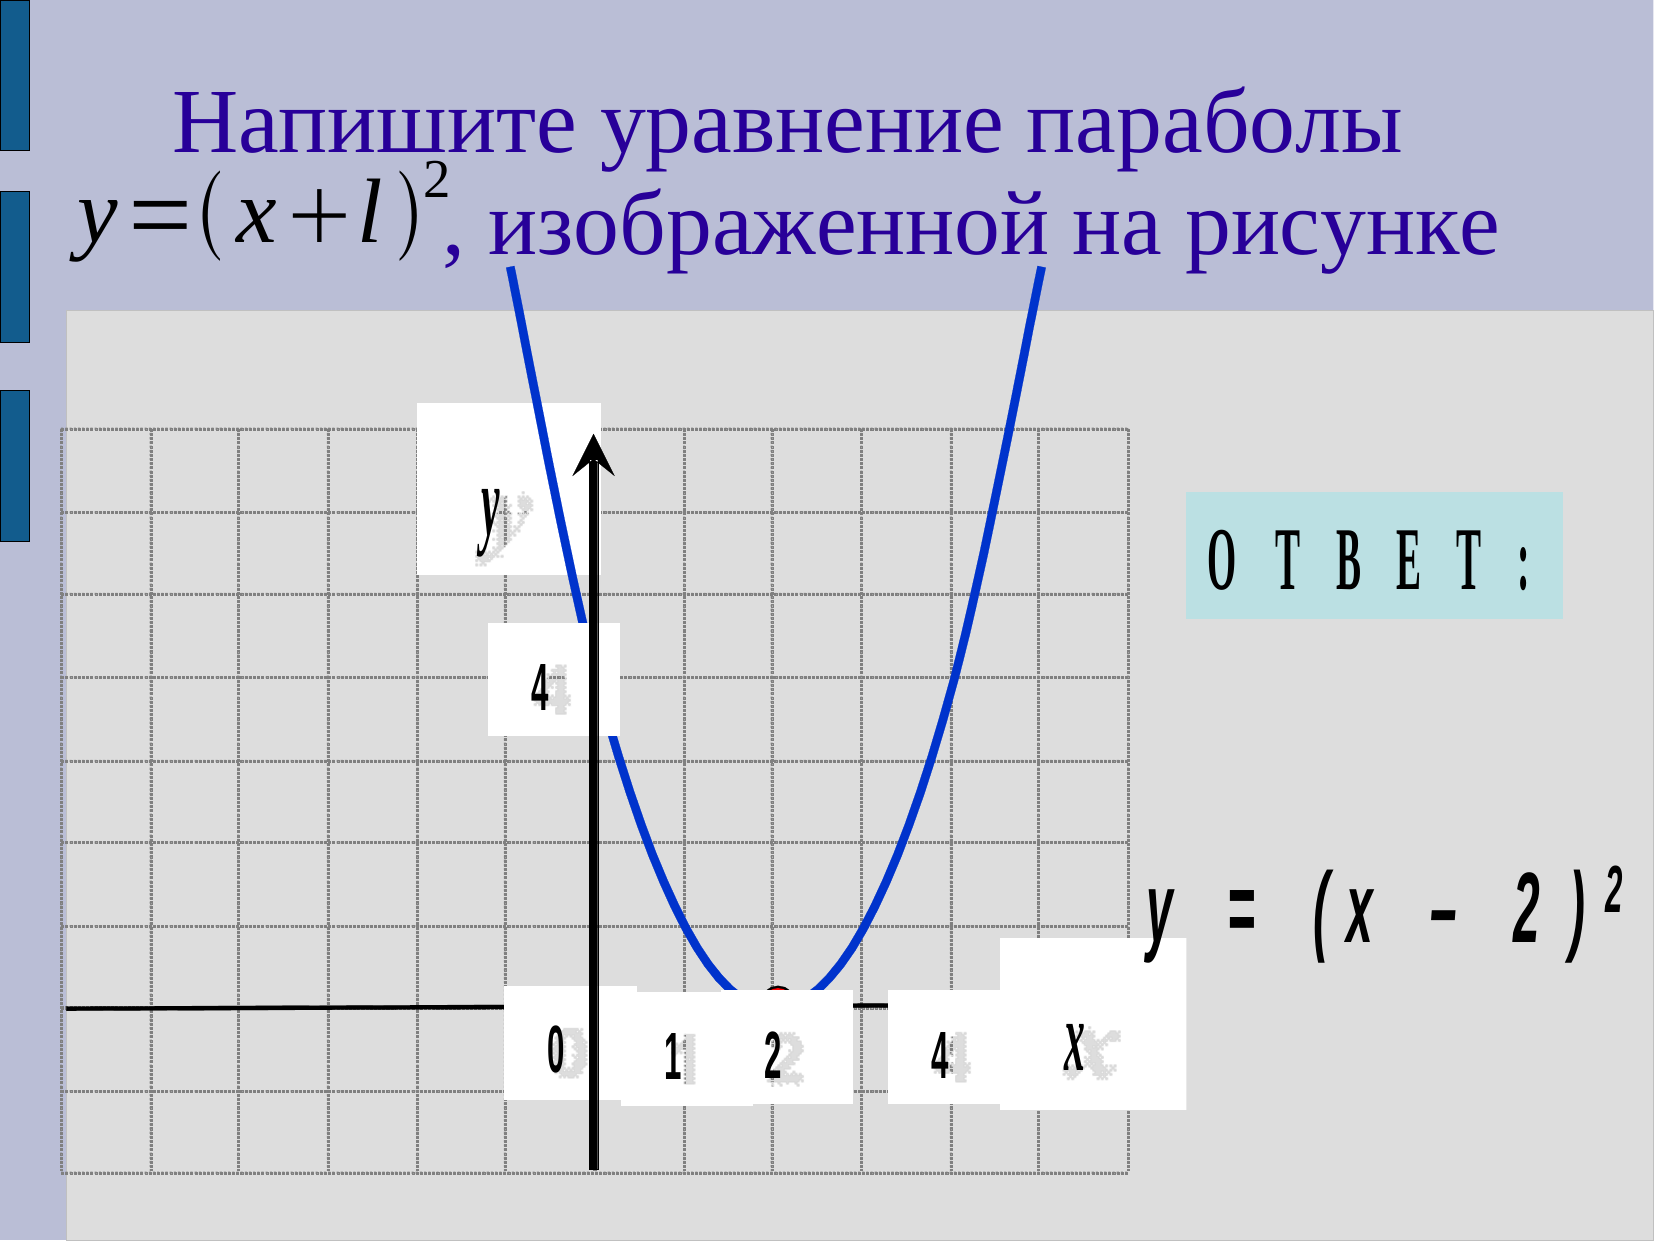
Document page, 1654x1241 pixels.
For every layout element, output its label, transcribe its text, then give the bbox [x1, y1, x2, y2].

chart [765, 588, 884, 648]
title Напишите уравнение параболы , изображенной на рисунке [93, 70, 1506, 275]
chart [59, 147, 457, 265]
picture [59, 265, 1654, 1205]
